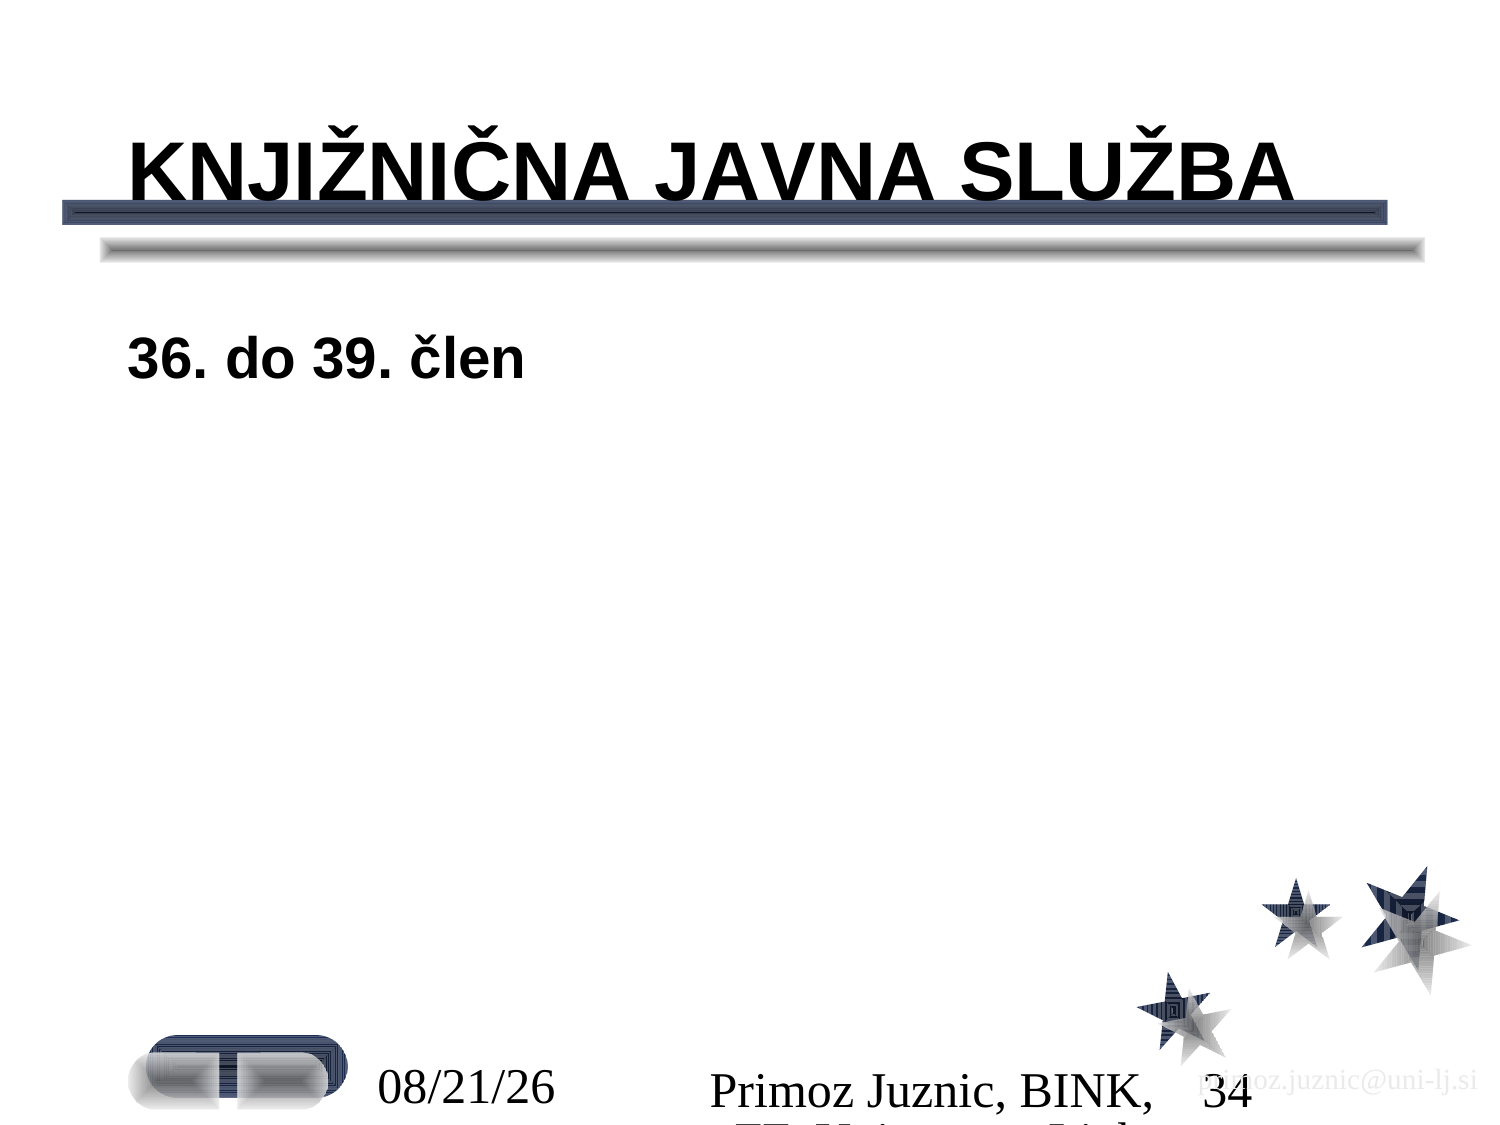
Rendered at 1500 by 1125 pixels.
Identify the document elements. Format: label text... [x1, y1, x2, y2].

title KNJIŽNIČNA JAVNA SLUŽBA [112, 37, 1388, 225]
list 36. do 39. člen [112, 312, 1388, 988]
